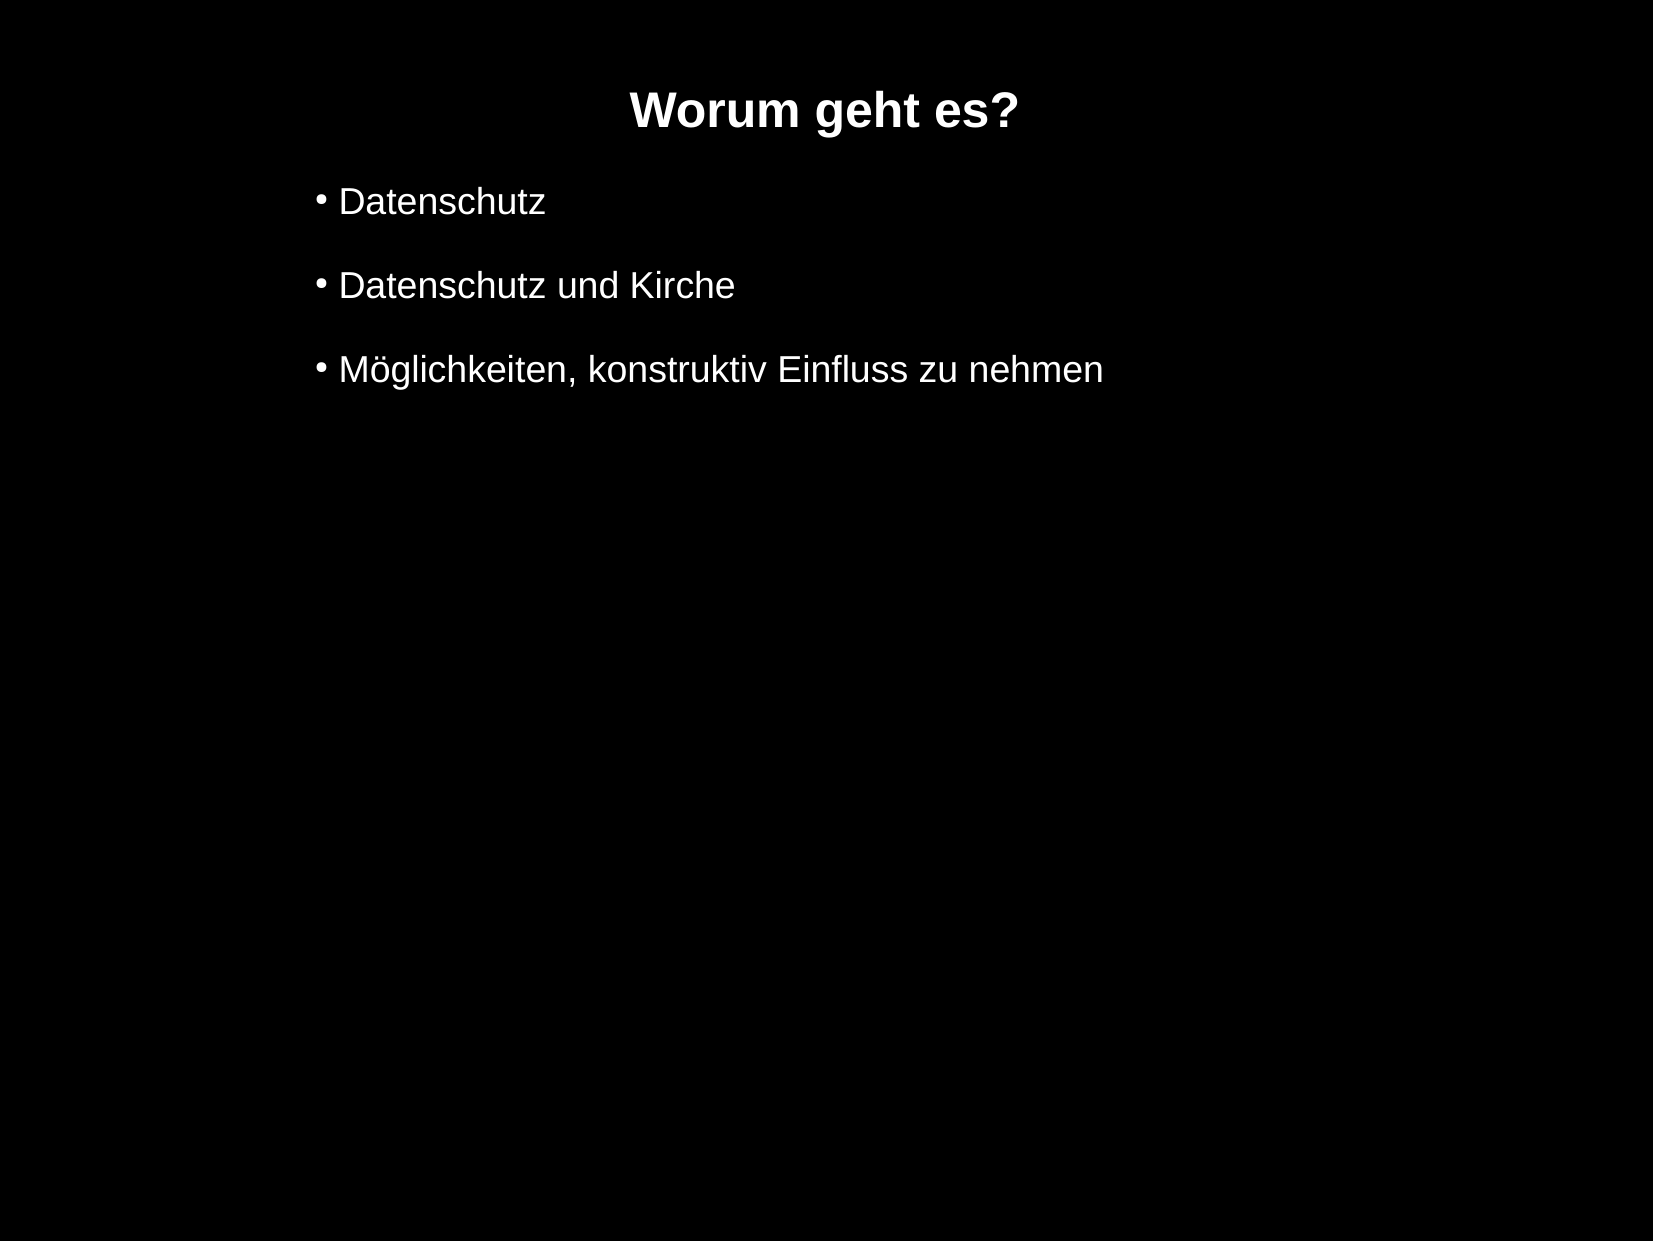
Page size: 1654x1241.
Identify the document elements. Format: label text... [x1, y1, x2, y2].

text_box Worum geht es? Datenschutz Datenschutz und Kirche Möglichkeiten, konstruktiv Einfluss zu nehmen [300, 75, 1351, 398]
